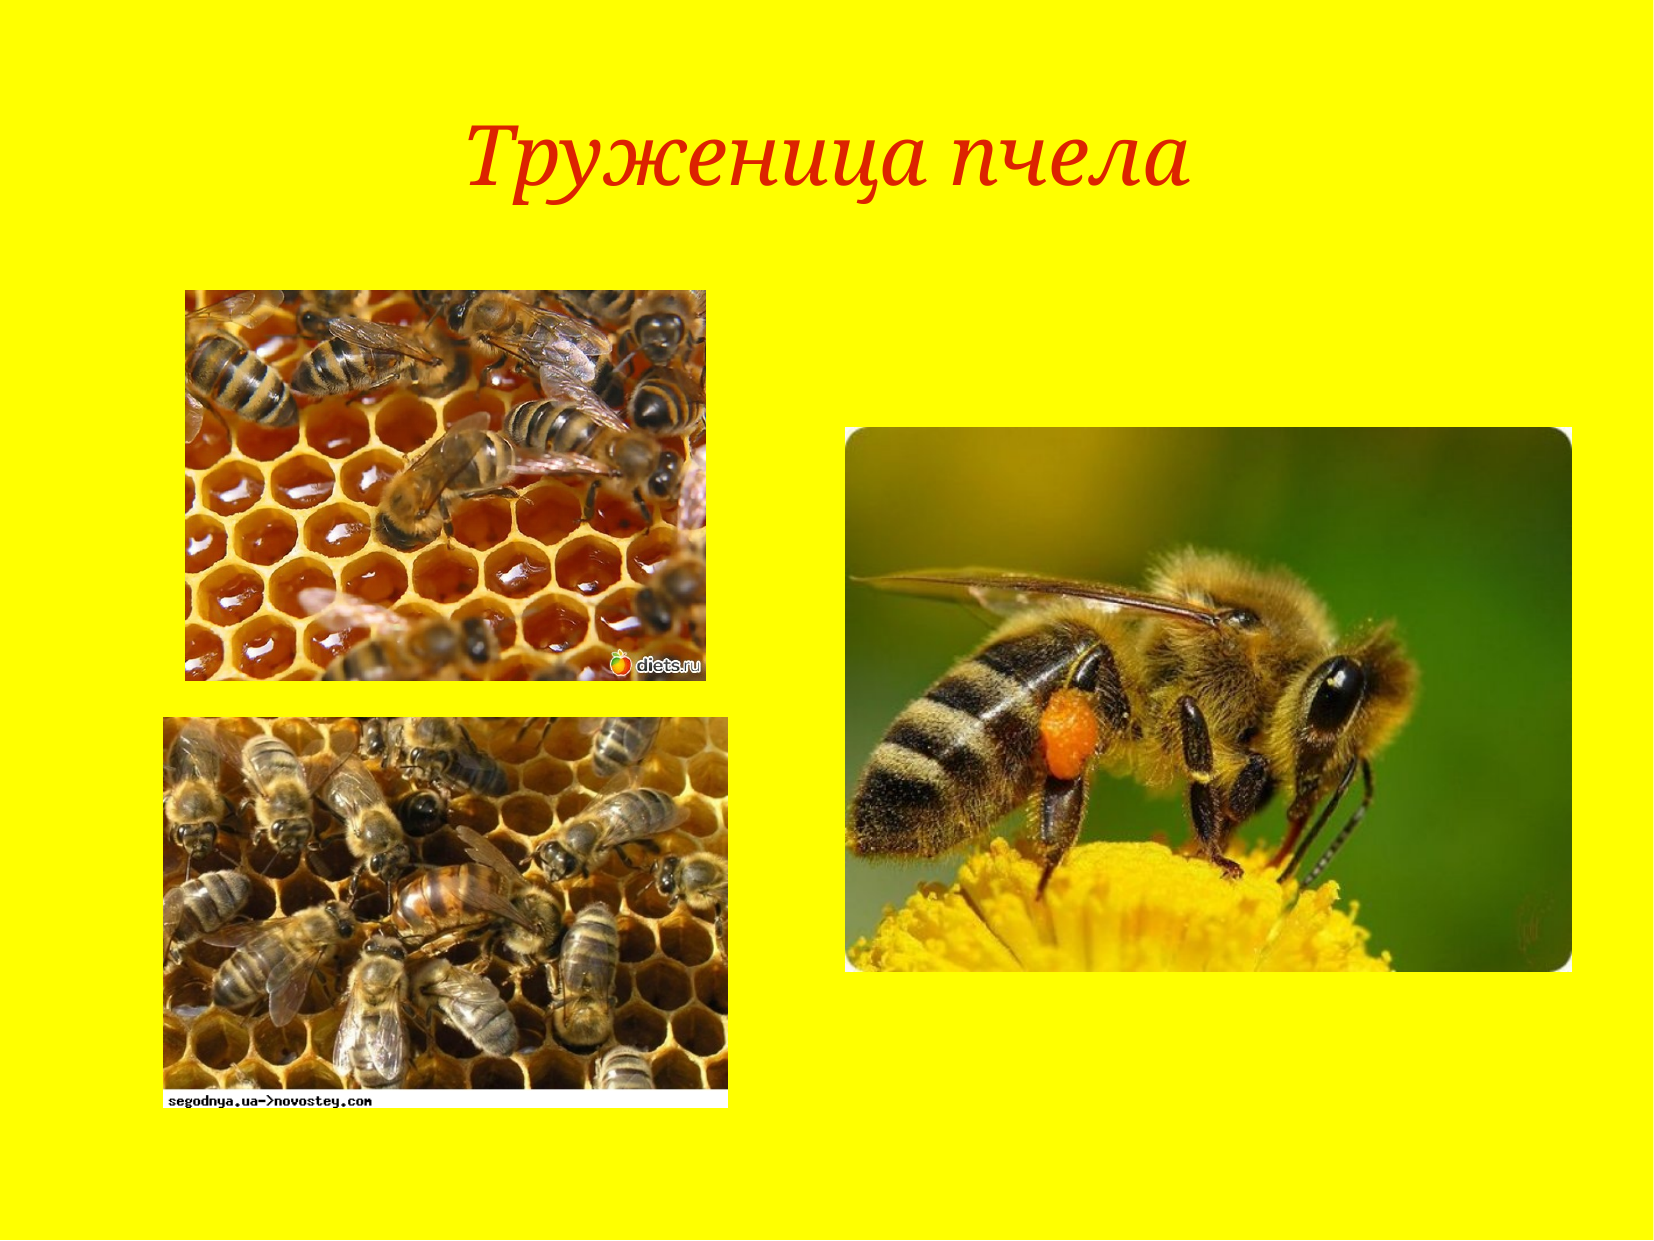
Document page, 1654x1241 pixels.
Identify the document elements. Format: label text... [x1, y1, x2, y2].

title Труженица пчела [82, 49, 1571, 257]
picture [185, 290, 706, 681]
picture [163, 717, 728, 1109]
picture [845, 427, 1572, 972]
